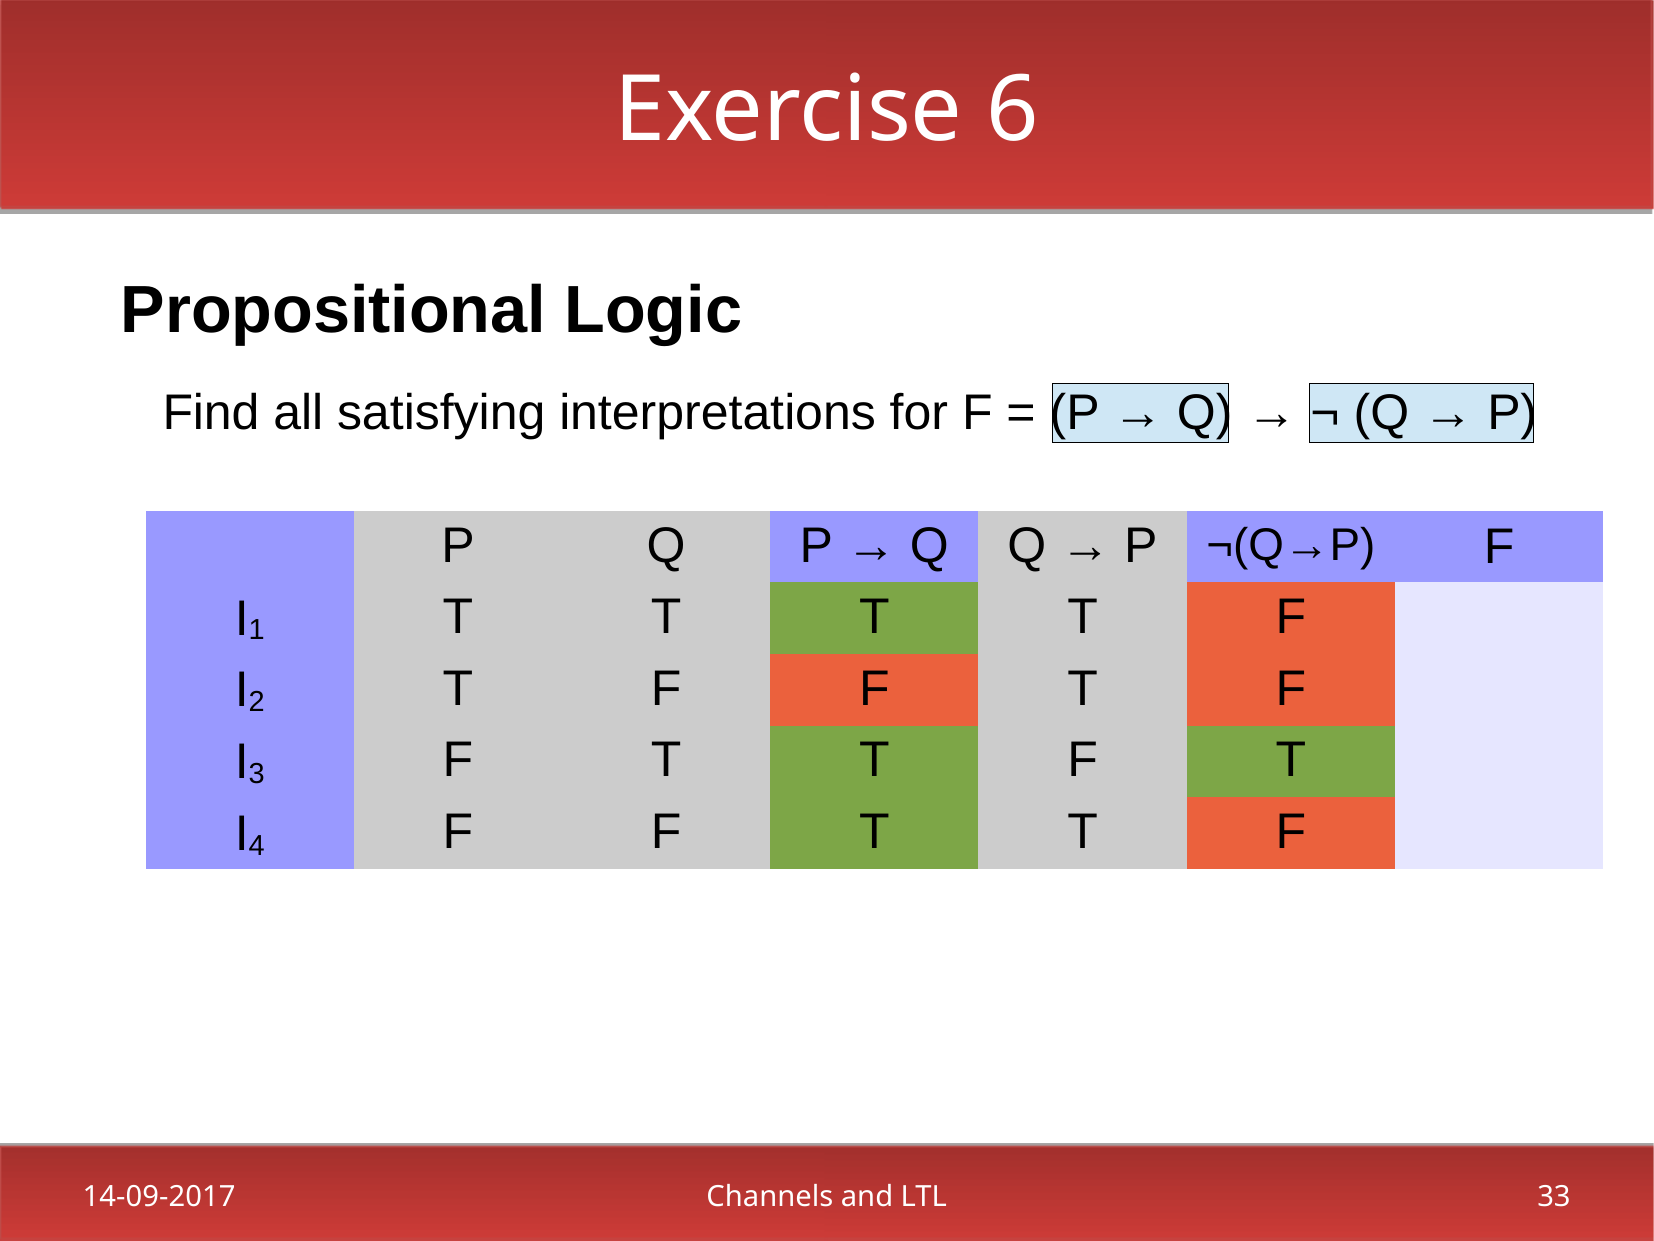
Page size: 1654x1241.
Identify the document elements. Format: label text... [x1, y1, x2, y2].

table_cell F [978, 726, 1187, 797]
table_header ¬(Q→P) [1187, 511, 1395, 582]
table_cell F [562, 797, 770, 869]
table_cell F [1187, 654, 1395, 726]
text_box Find all satisfying interpretations for F = (P → Q) → ¬ (Q → P) [147, 377, 1554, 448]
table_cell T [562, 582, 770, 654]
table_cell I2 [146, 654, 354, 726]
table_cell F [1187, 582, 1395, 654]
table_cell [1395, 654, 1603, 726]
picture [0, 1143, 1654, 1241]
table_cell I3 [146, 726, 354, 797]
table_cell T [770, 797, 978, 869]
table_cell T [562, 726, 770, 797]
table_cell [1395, 797, 1603, 869]
title Exercise 6 [59, 31, 1595, 178]
table_cell T [978, 797, 1187, 869]
table_header Q [562, 511, 770, 582]
table_cell F [1187, 797, 1395, 869]
table_cell T [978, 654, 1187, 726]
table_cell I4 [146, 797, 354, 869]
table_cell T [770, 726, 978, 797]
table_cell I1 [146, 582, 354, 654]
text_box Propositional Logic [105, 264, 759, 354]
table_header Q → P [978, 511, 1187, 582]
table_header F [1395, 511, 1603, 582]
table_cell T [770, 582, 978, 654]
table_cell [1395, 582, 1603, 654]
table_cell T [354, 654, 562, 726]
table_cell F [354, 726, 562, 797]
table_header [146, 511, 354, 582]
picture [0, 0, 1654, 214]
table_cell T [354, 582, 562, 654]
table_header P → Q [770, 511, 978, 582]
table_cell F [562, 654, 770, 726]
table_cell F [770, 654, 978, 726]
table_cell [1395, 726, 1603, 797]
table_cell F [354, 797, 562, 869]
table_cell T [978, 582, 1187, 654]
table_cell T [1187, 726, 1395, 797]
table_header P [354, 511, 562, 582]
